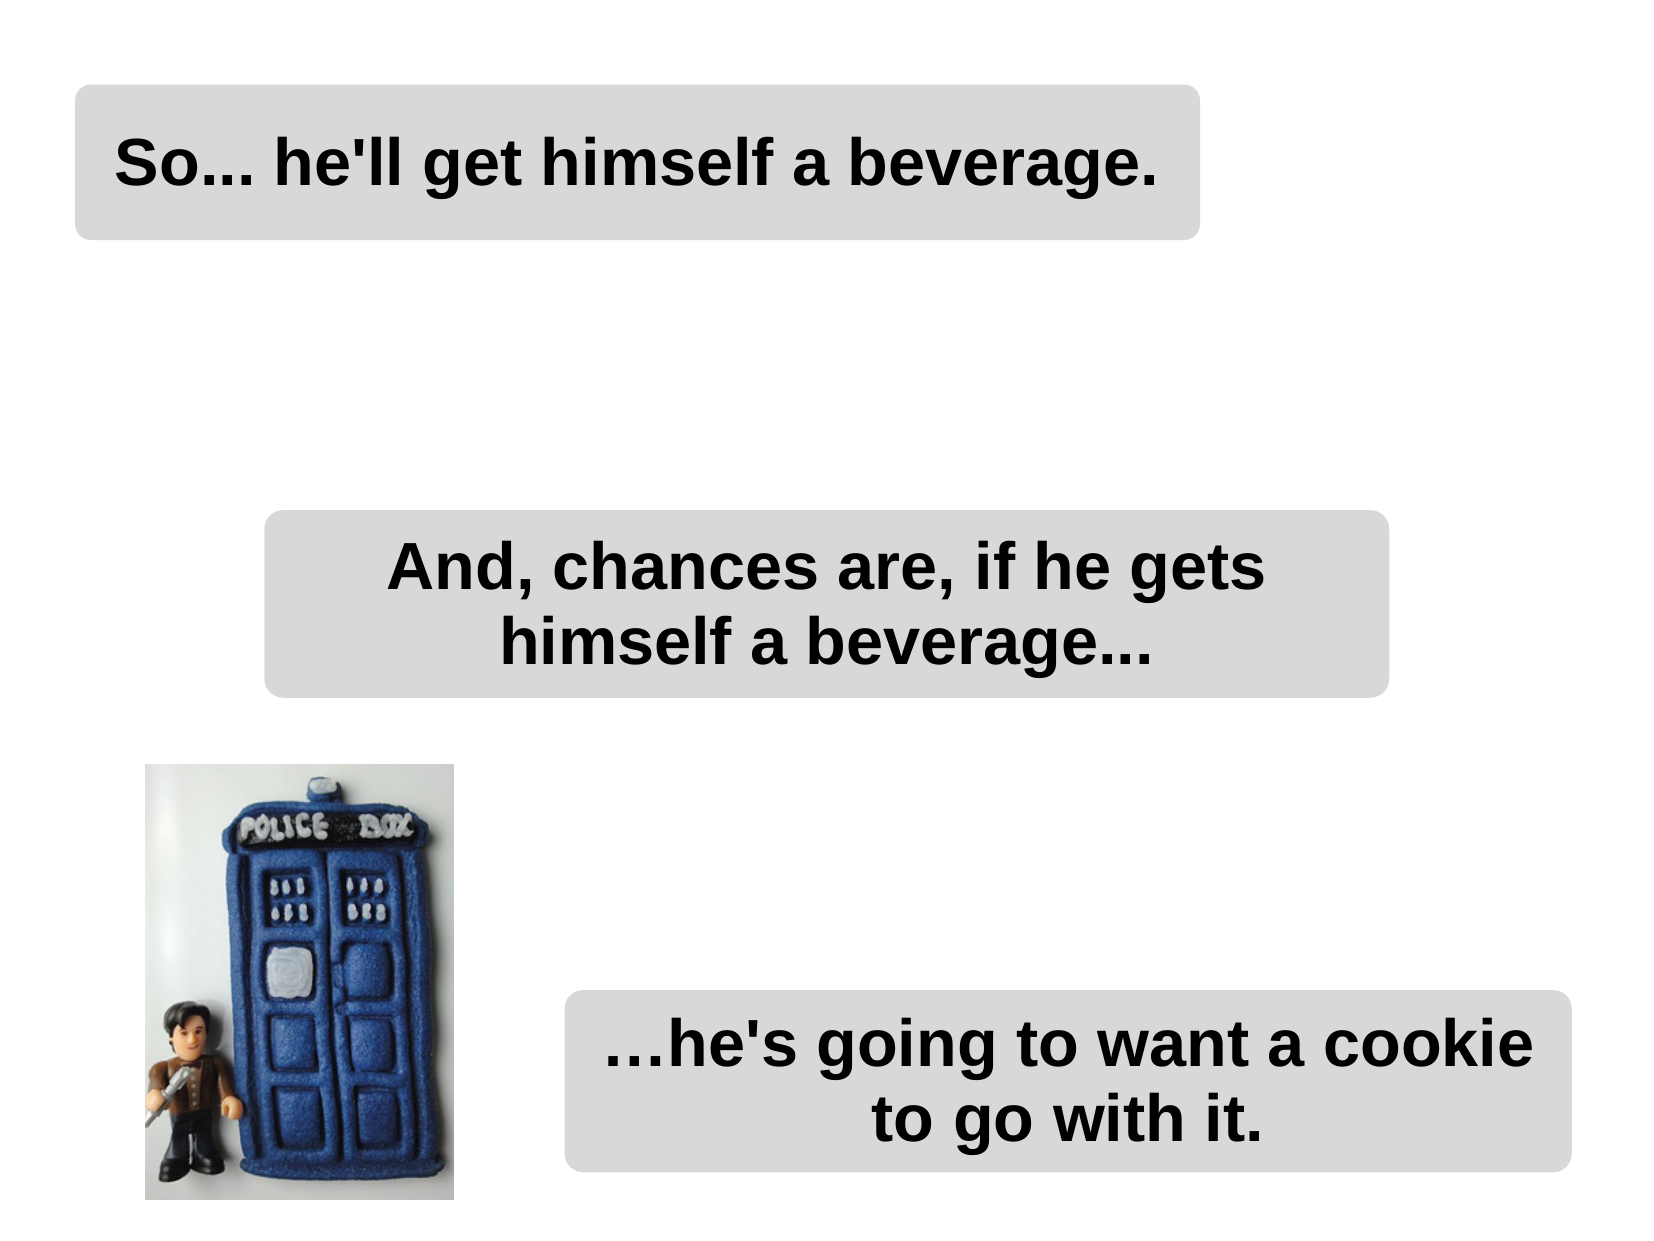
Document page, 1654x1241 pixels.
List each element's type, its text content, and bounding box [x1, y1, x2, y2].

text_box So... he'll get himself a beverage. [75, 84, 1201, 241]
text_box And, chances are, if he gets himself a beverage... [264, 510, 1390, 698]
text_box …he's going to want a cookie to go with it. [564, 990, 1572, 1173]
picture [145, 764, 454, 1201]
